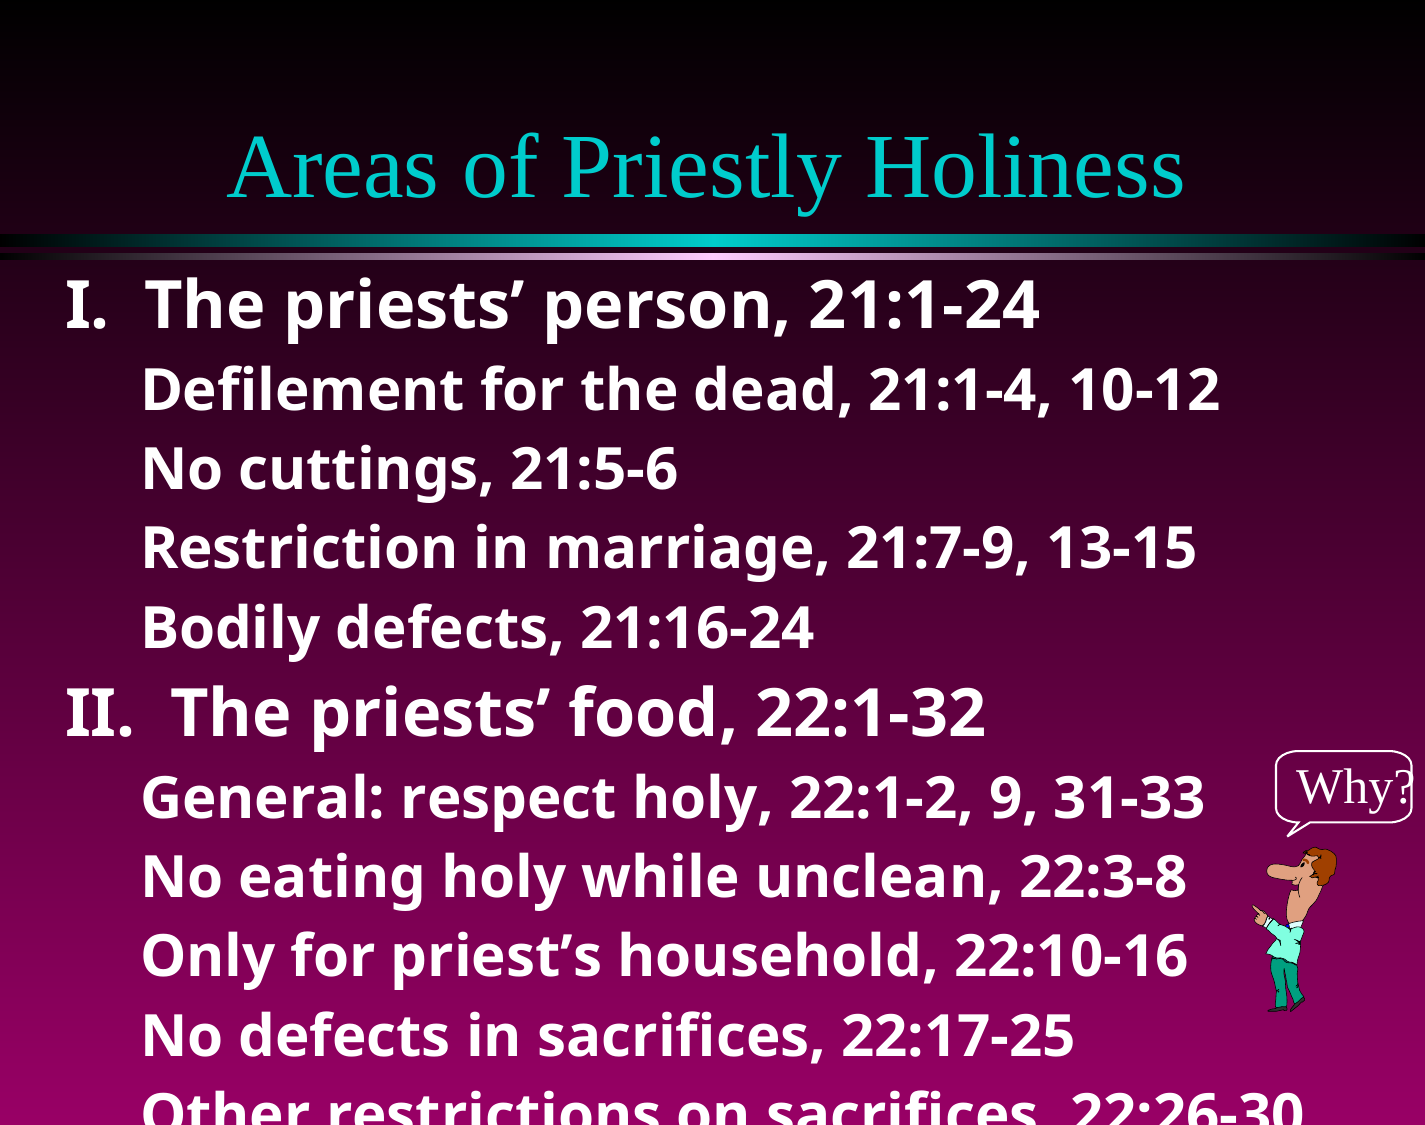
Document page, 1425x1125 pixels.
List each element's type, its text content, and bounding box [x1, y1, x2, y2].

text_box Why? [1276, 751, 1412, 837]
title Areas of Priestly Holiness [95, 37, 1319, 225]
chart [1251, 846, 1338, 1013]
list I. The priests’ person, 21:1-24 Defilement for the dead, 21:1-4, 10-12 No cuttings, 21:5-6 Restriction in marriage, 21:7-9, 13-15 Bodily defects, 21:16-24 II. The priests’ food, 22:1-32 General: respect holy, 22:1-2, 9, 31-33 No eating holy while unclean, 22:3-8 Only for priest’s household, 22:10-16 No defects in sacrifices, 22:17-25 Other restrictions on sacrifices, 22:26-30 [49, 249, 1425, 1101]
